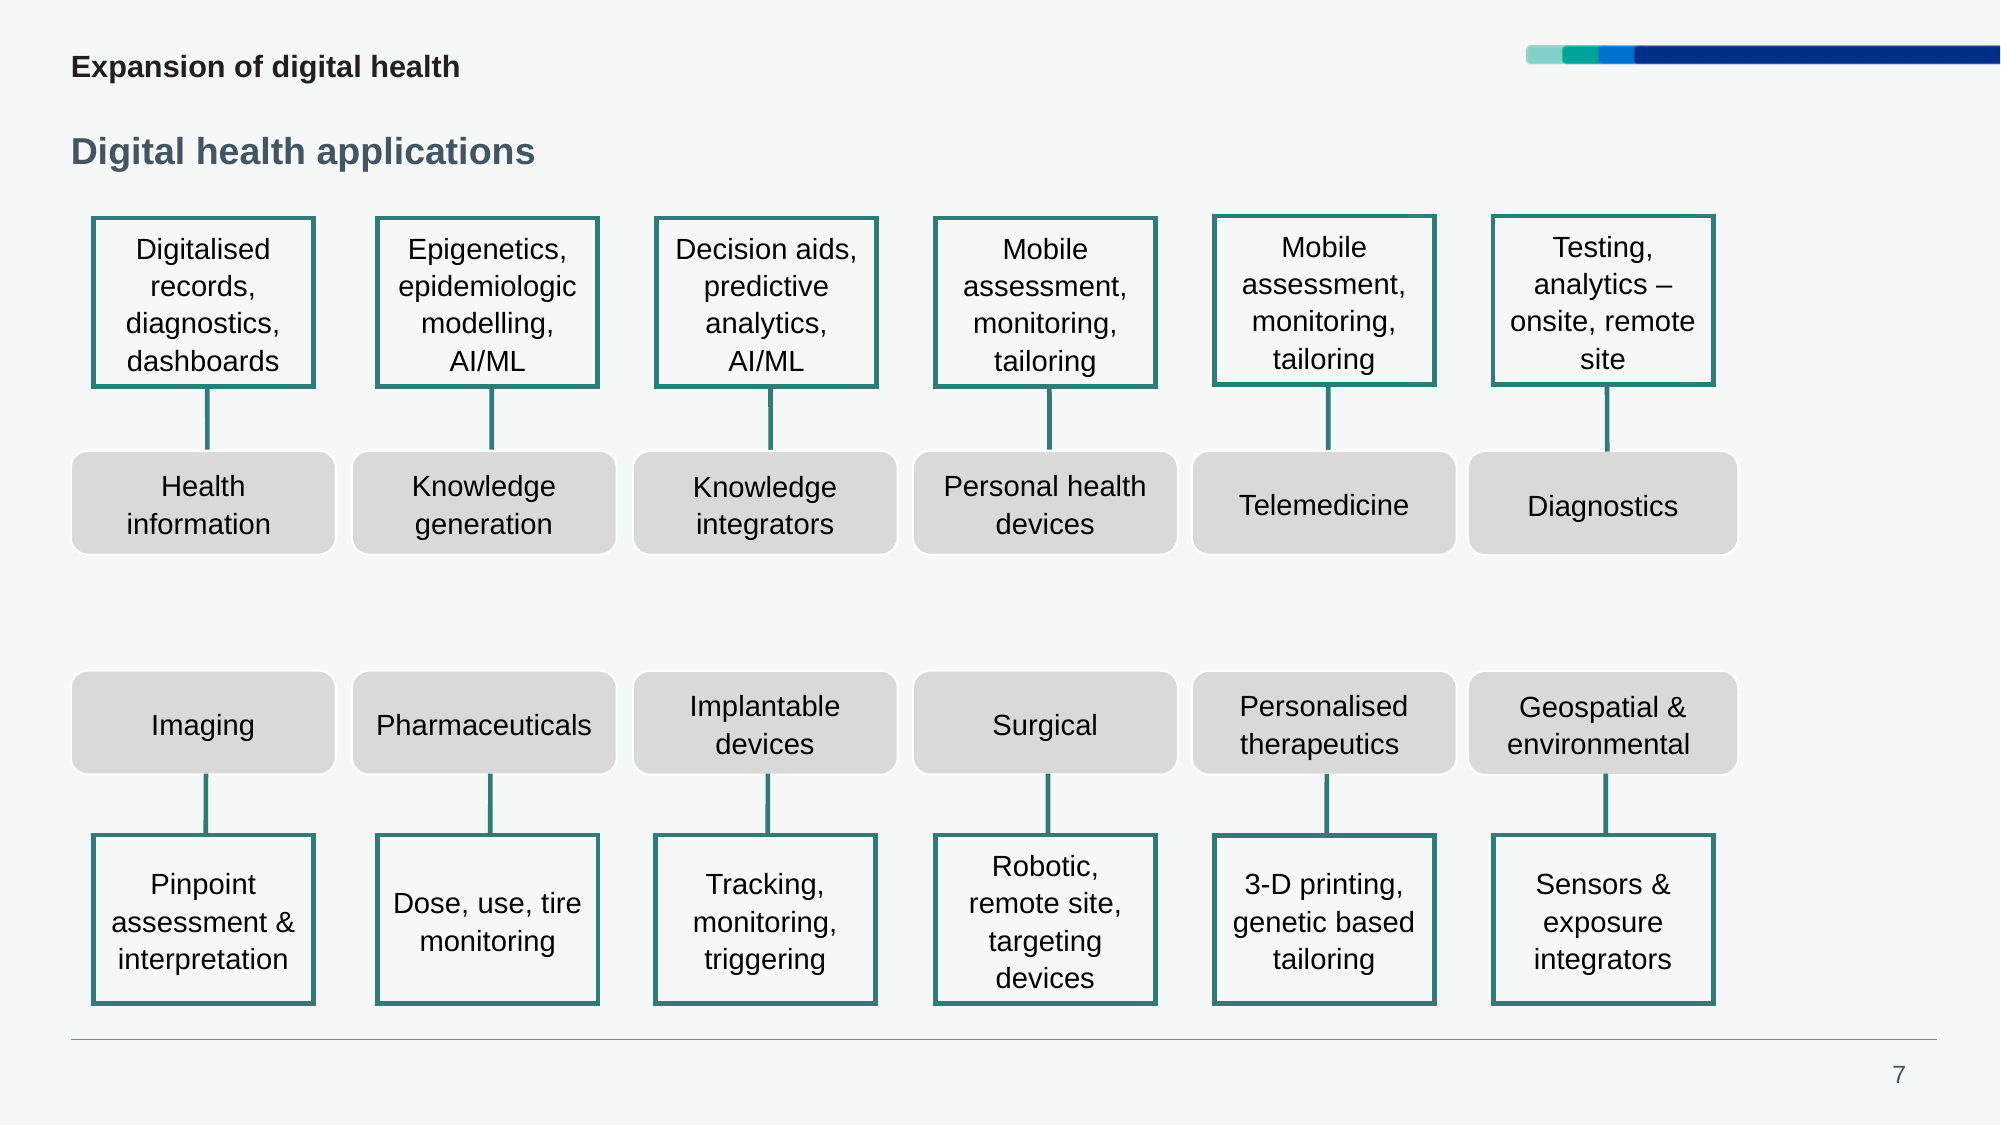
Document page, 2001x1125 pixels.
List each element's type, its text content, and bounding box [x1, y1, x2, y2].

text_box Implantable devices [632, 670, 898, 775]
text_box Knowledge generation [351, 450, 617, 555]
text_box Telemedicine [1191, 450, 1457, 555]
text_box Dose, use, tire monitoring [378, 835, 598, 1004]
text_box Pharmaceuticals [351, 670, 617, 775]
text_box Digitalised records, diagnostics, dashboards [93, 218, 313, 387]
text_box 3-D printing, genetic based tailoring [1214, 835, 1434, 1004]
text_box Tracking, monitoring, triggering [655, 835, 875, 1004]
text_box Mobile assessment, monitoring, tailoring [1214, 216, 1434, 385]
text_box Decision aids, predictive analytics, AI/ML [657, 218, 877, 387]
text_box Imaging [70, 670, 336, 775]
text_box Personalised therapeutics [1191, 670, 1457, 775]
text_box Pinpoint assessment & interpretation [93, 835, 313, 1004]
text_box Testing, analytics – onsite, remote site [1493, 216, 1713, 385]
text_box Mobile assessment, monitoring, tailoring [935, 218, 1156, 387]
text_box Personal health devices [912, 450, 1178, 555]
text_box Sensors & exposure integrators [1493, 835, 1713, 1004]
text_box Epigenetics, epidemiologic modelling, AI/ML [378, 218, 598, 387]
text_box Geospatial & environmental [1467, 670, 1739, 776]
title Expansion of digital health [70, 50, 1942, 121]
text_box Health information [70, 450, 336, 555]
text_box Robotic, remote site, targeting devices [935, 835, 1156, 1004]
text_box Knowledge integrators [632, 450, 898, 555]
text_box Diagnostics [1467, 450, 1739, 556]
text_box Surgical [912, 670, 1178, 775]
list Digital health applications [70, 121, 1878, 216]
